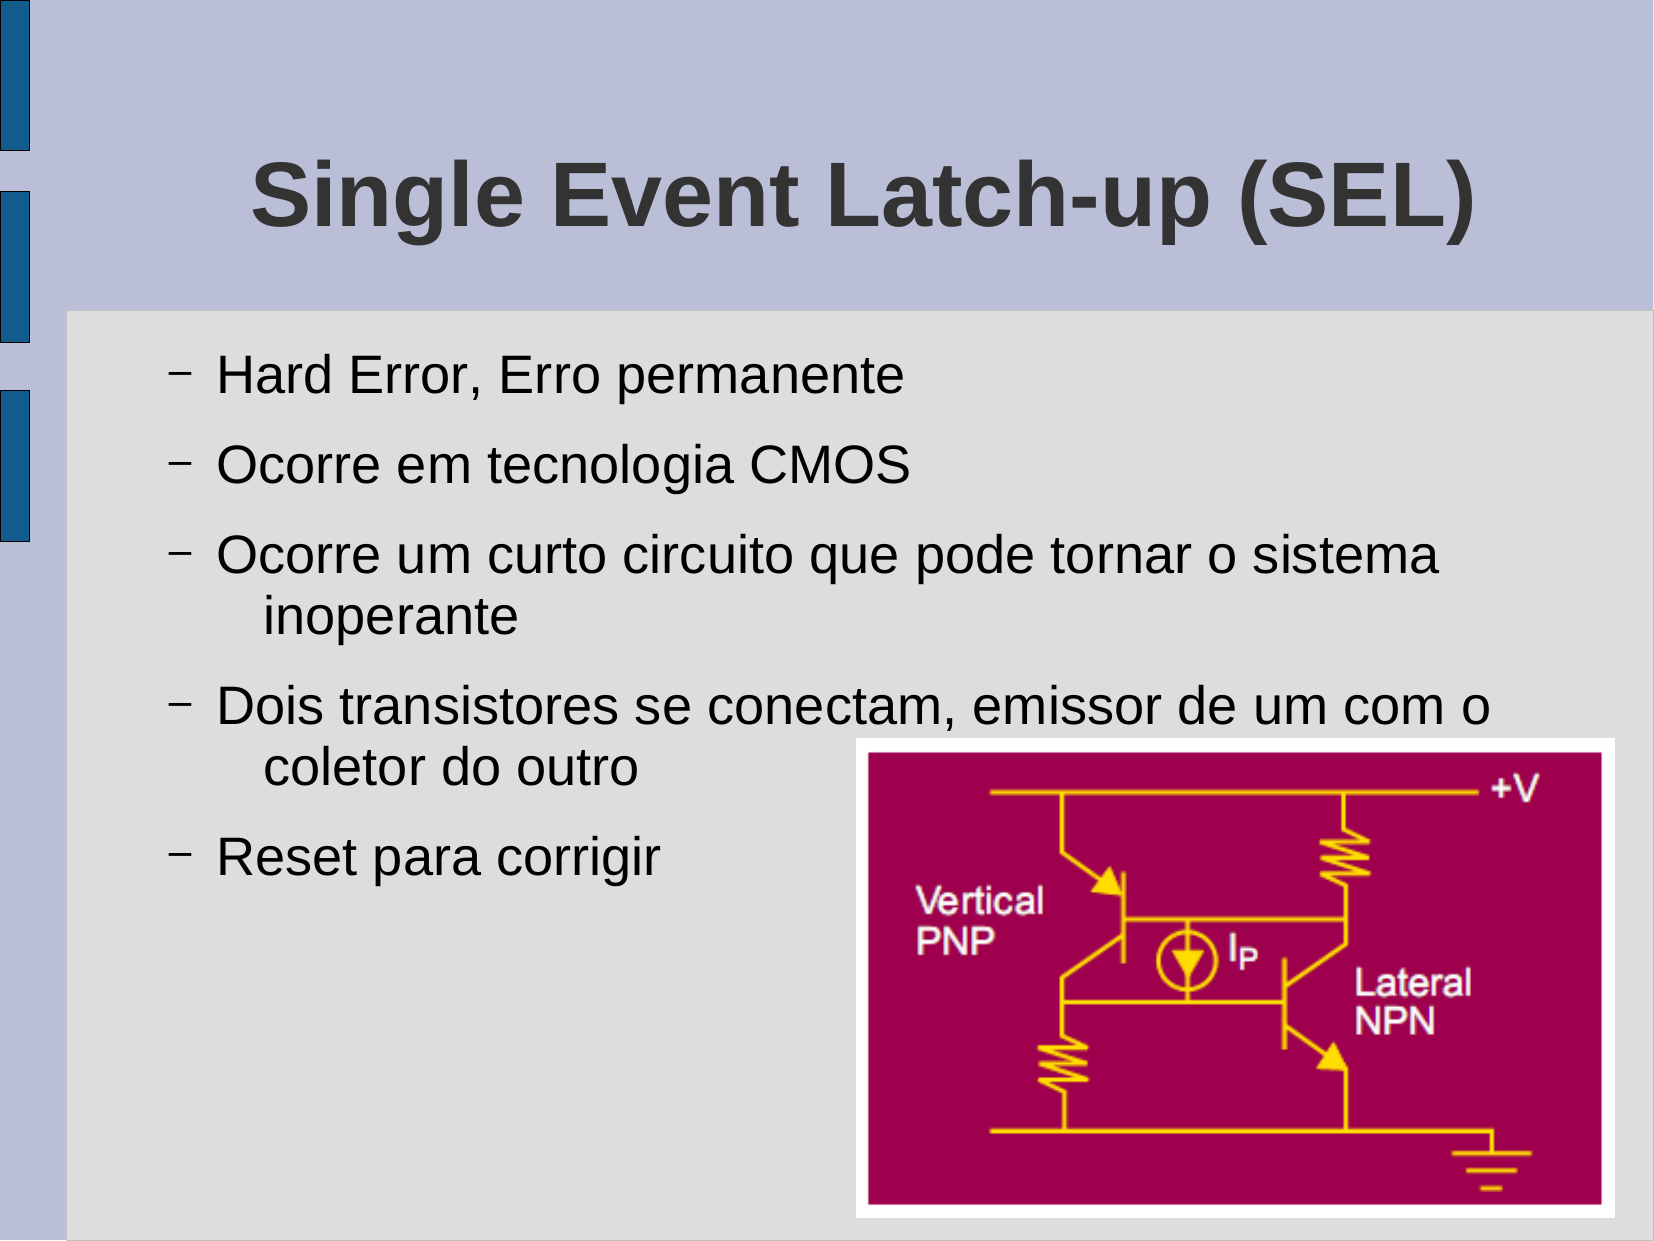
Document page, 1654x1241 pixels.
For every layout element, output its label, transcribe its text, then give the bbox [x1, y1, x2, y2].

list Hard Error, Erro permanente Ocorre em tecnologia CMOS Ocorre um curto circuito que pode tornar o sistema inoperante Dois transistores se conectam, emissor de um com o coletor do outro Reset para corrigir [121, 344, 1534, 1127]
picture [856, 738, 1615, 1218]
title Single Event Latch-up (SEL) [121, 91, 1534, 299]
